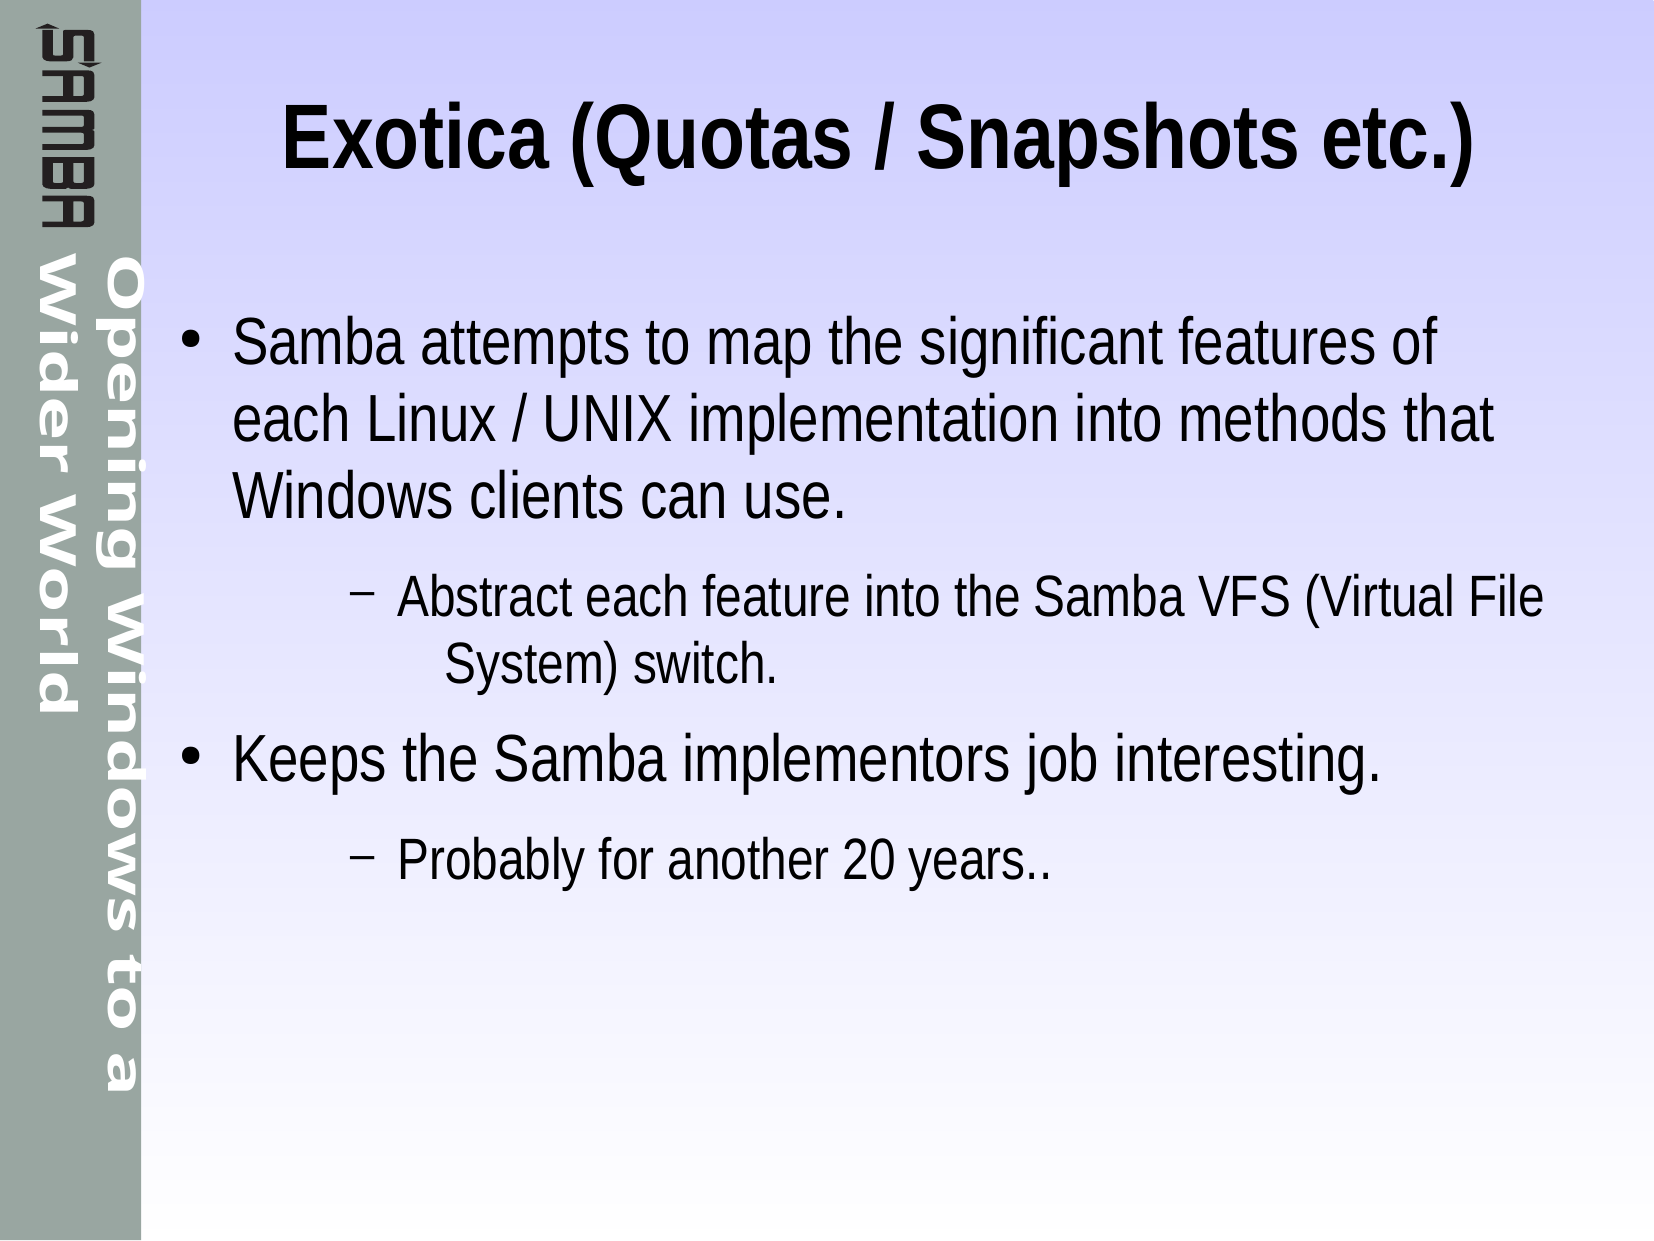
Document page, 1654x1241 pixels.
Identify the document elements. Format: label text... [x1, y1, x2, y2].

list Samba attempts to map the significant features of each Linux / UNIX implementation into methods that Windows clients can use. Abstract each feature into the Samba VFS (Virtual File System) switch. Keeps the Samba implementors job interesting. Probably for another 20 years.. [161, 302, 1574, 1211]
title Exotica (Quotas / Snapshots etc.) [173, 28, 1586, 243]
